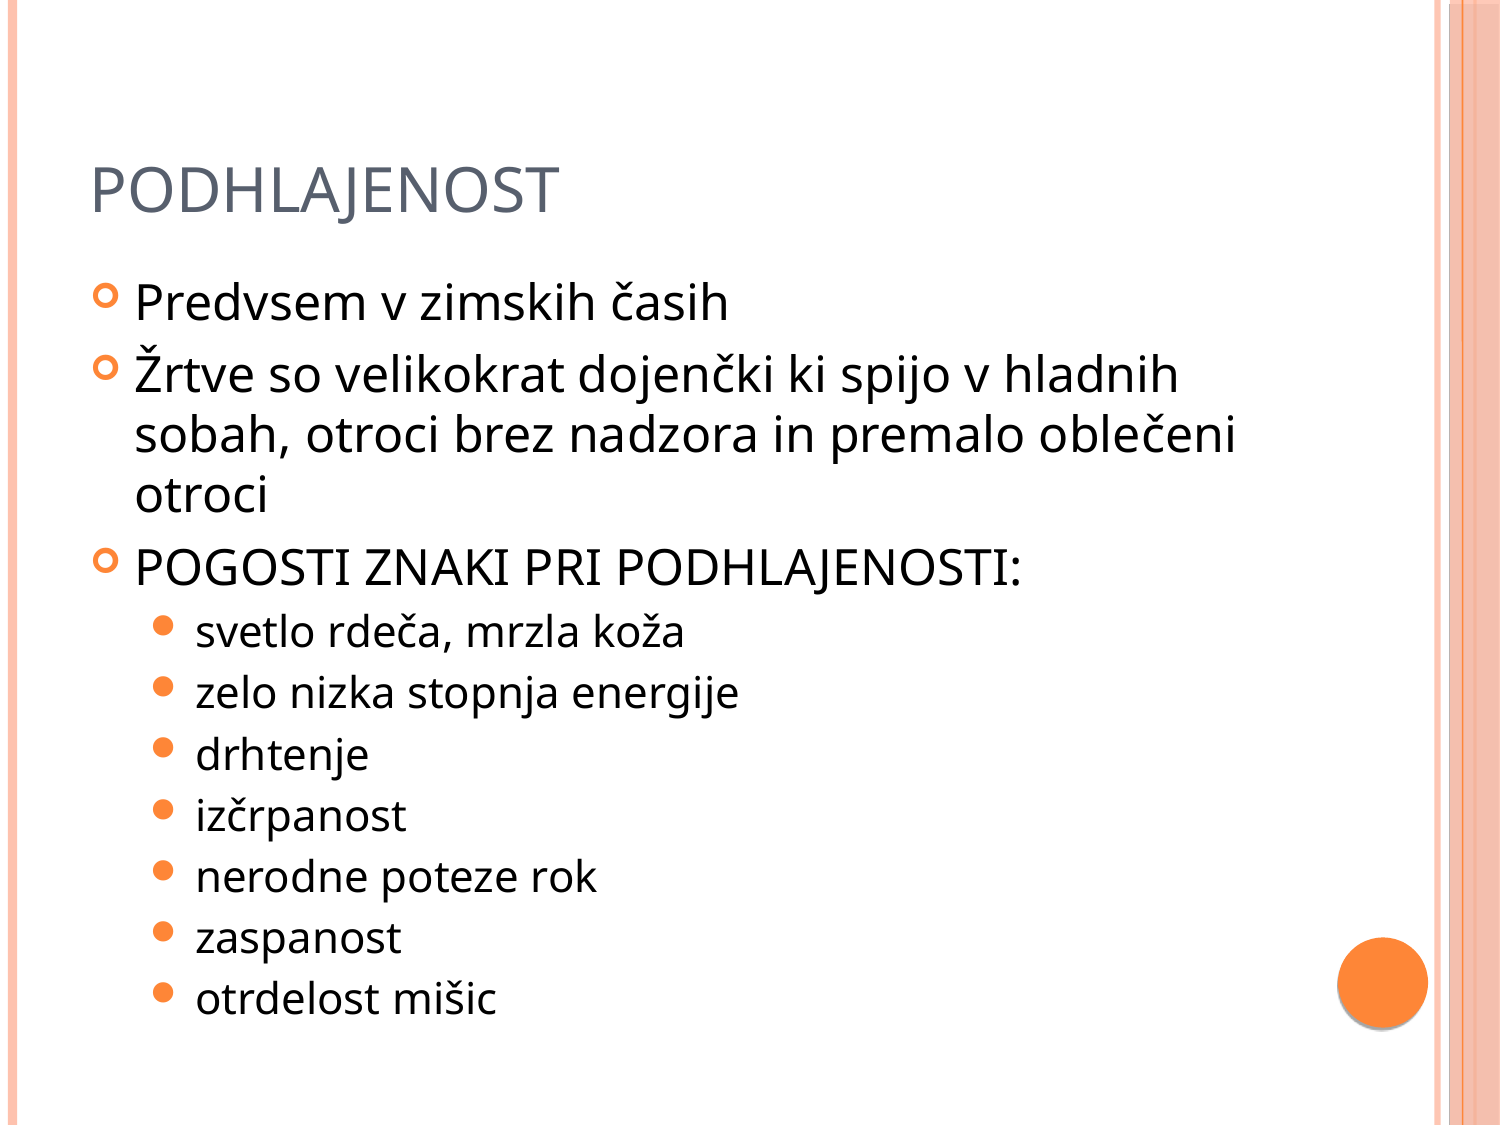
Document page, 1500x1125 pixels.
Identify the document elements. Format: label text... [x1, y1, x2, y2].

list Predvsem v zimskih časih Žrtve so velikokrat dojenčki ki spijo v hladnih sobah, otroci brez nadzora in premalo oblečeni otroci POGOSTI ZNAKI PRI PODHLAJENOSTI: svetlo rdeča, mrzla koža zelo nizka stopnja energije drhtenje izčrpanost nerodne poteze rok zaspanost otrdelost mišic [75, 262, 1300, 1062]
title PODHLAJENOST [75, 45, 1300, 233]
